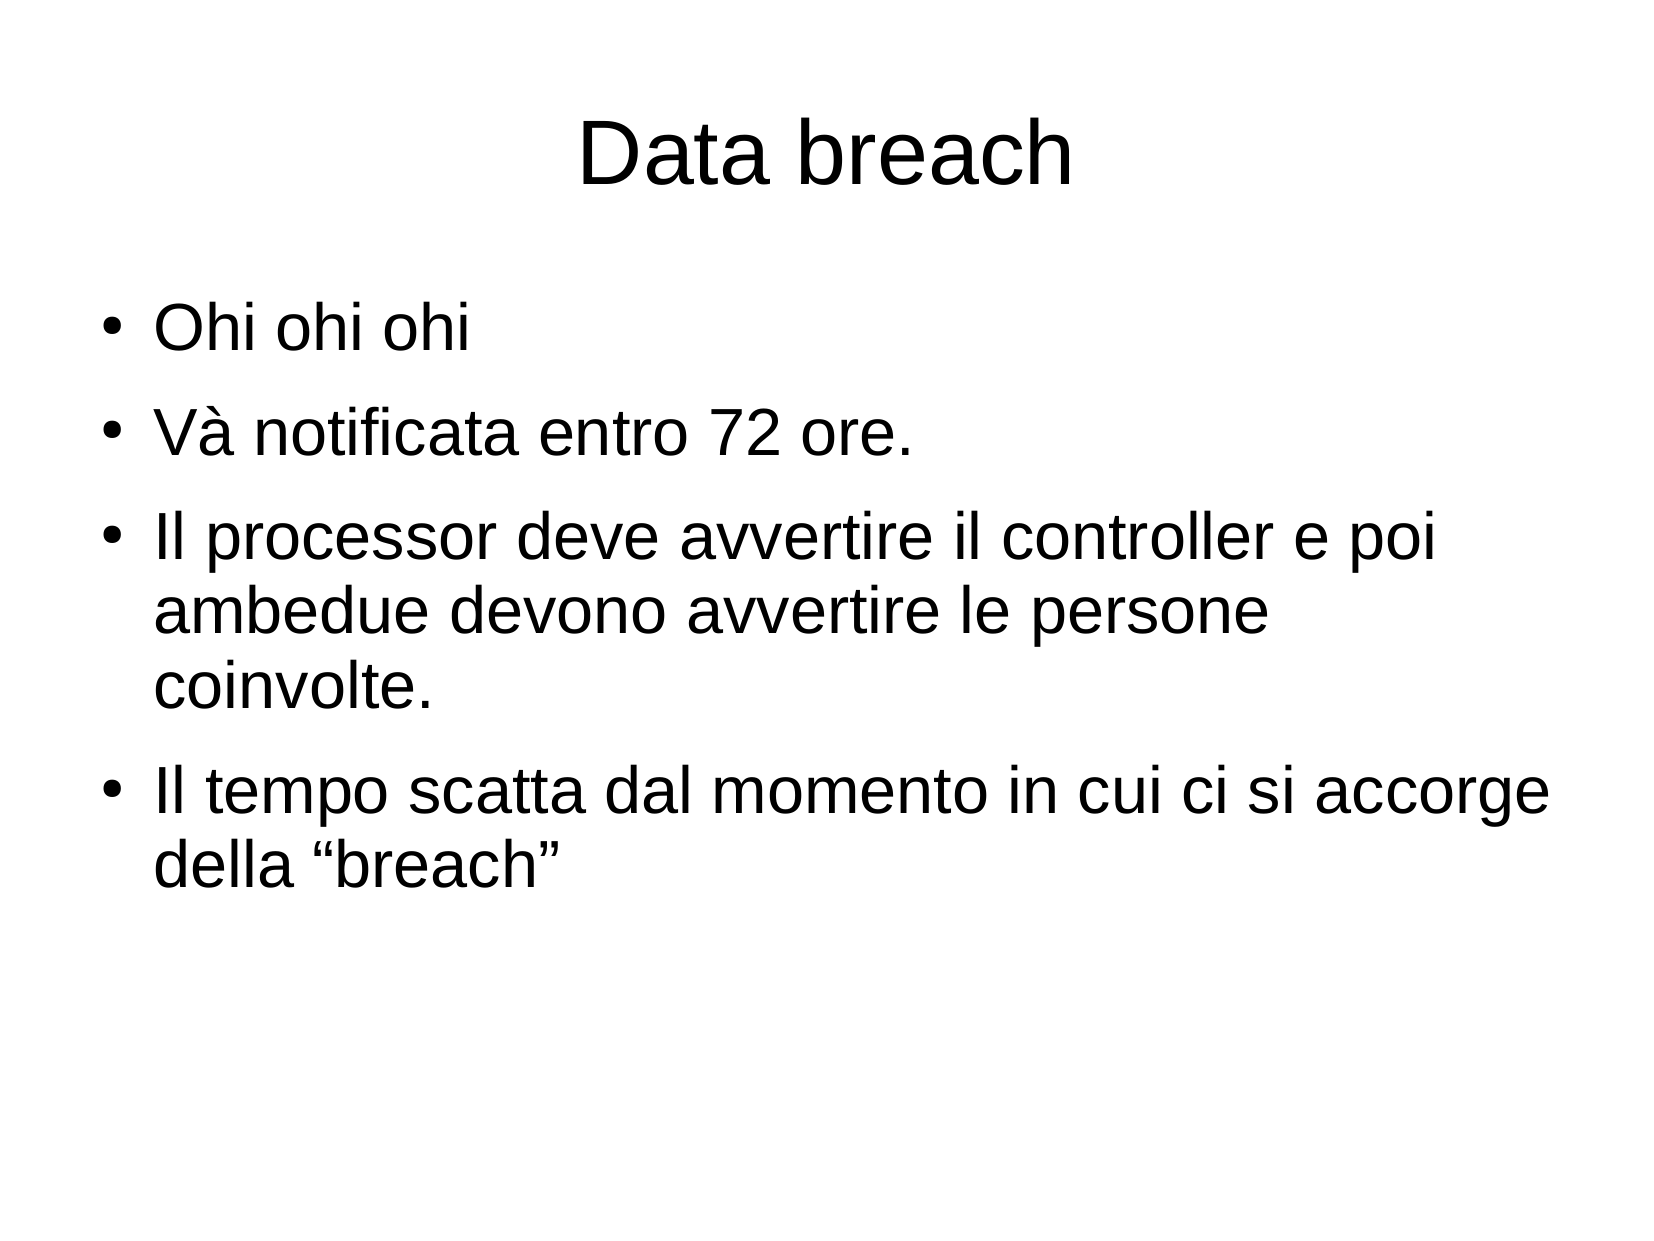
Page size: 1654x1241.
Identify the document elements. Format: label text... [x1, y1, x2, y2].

list Ohi ohi ohi Và notificata entro 72 ore. Il processor deve avvertire il controller e poi ambedue devono avvertire le persone coinvolte. Il tempo scatta dal momento in cui ci si accorge della “breach” [82, 290, 1571, 1010]
title Data breach [82, 49, 1571, 257]
